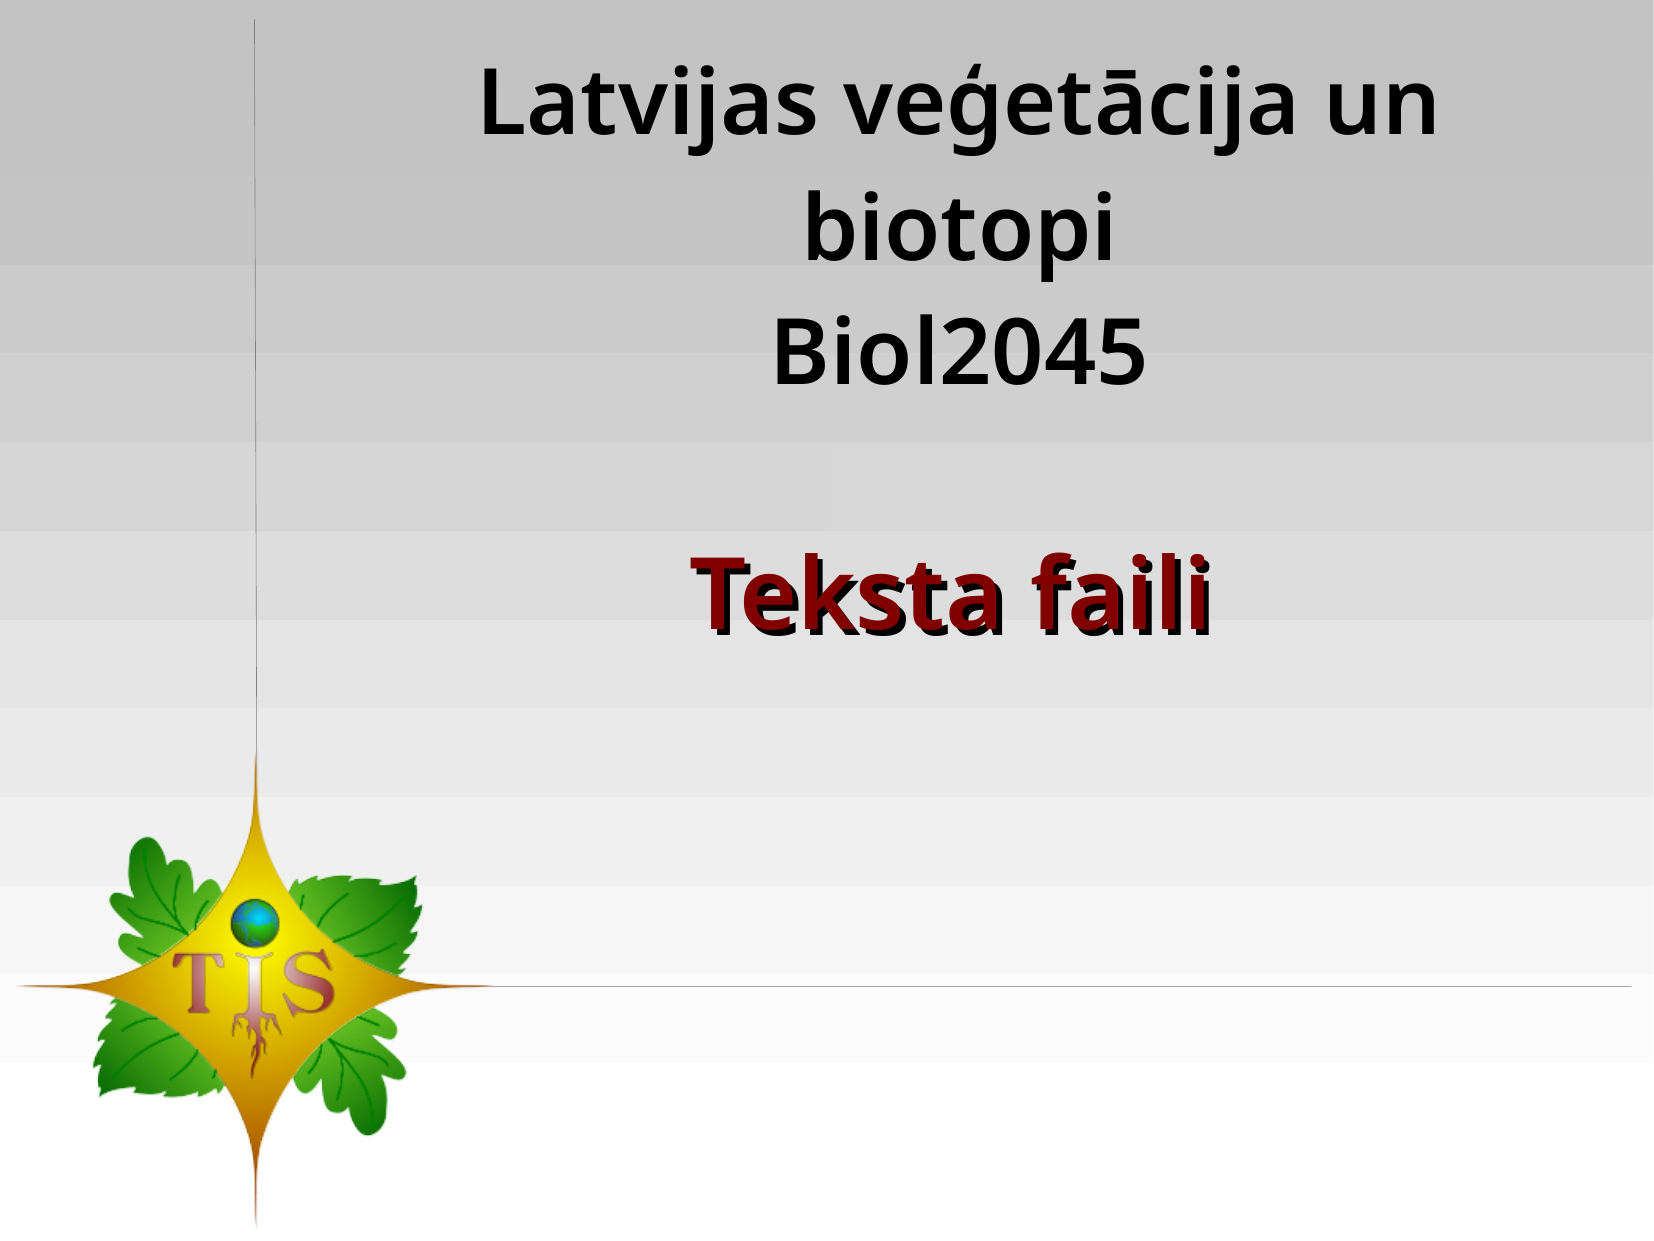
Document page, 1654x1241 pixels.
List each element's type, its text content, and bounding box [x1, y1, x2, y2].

title Teksta faili [295, 324, 1607, 857]
picture [0, 0, 1654, 1241]
